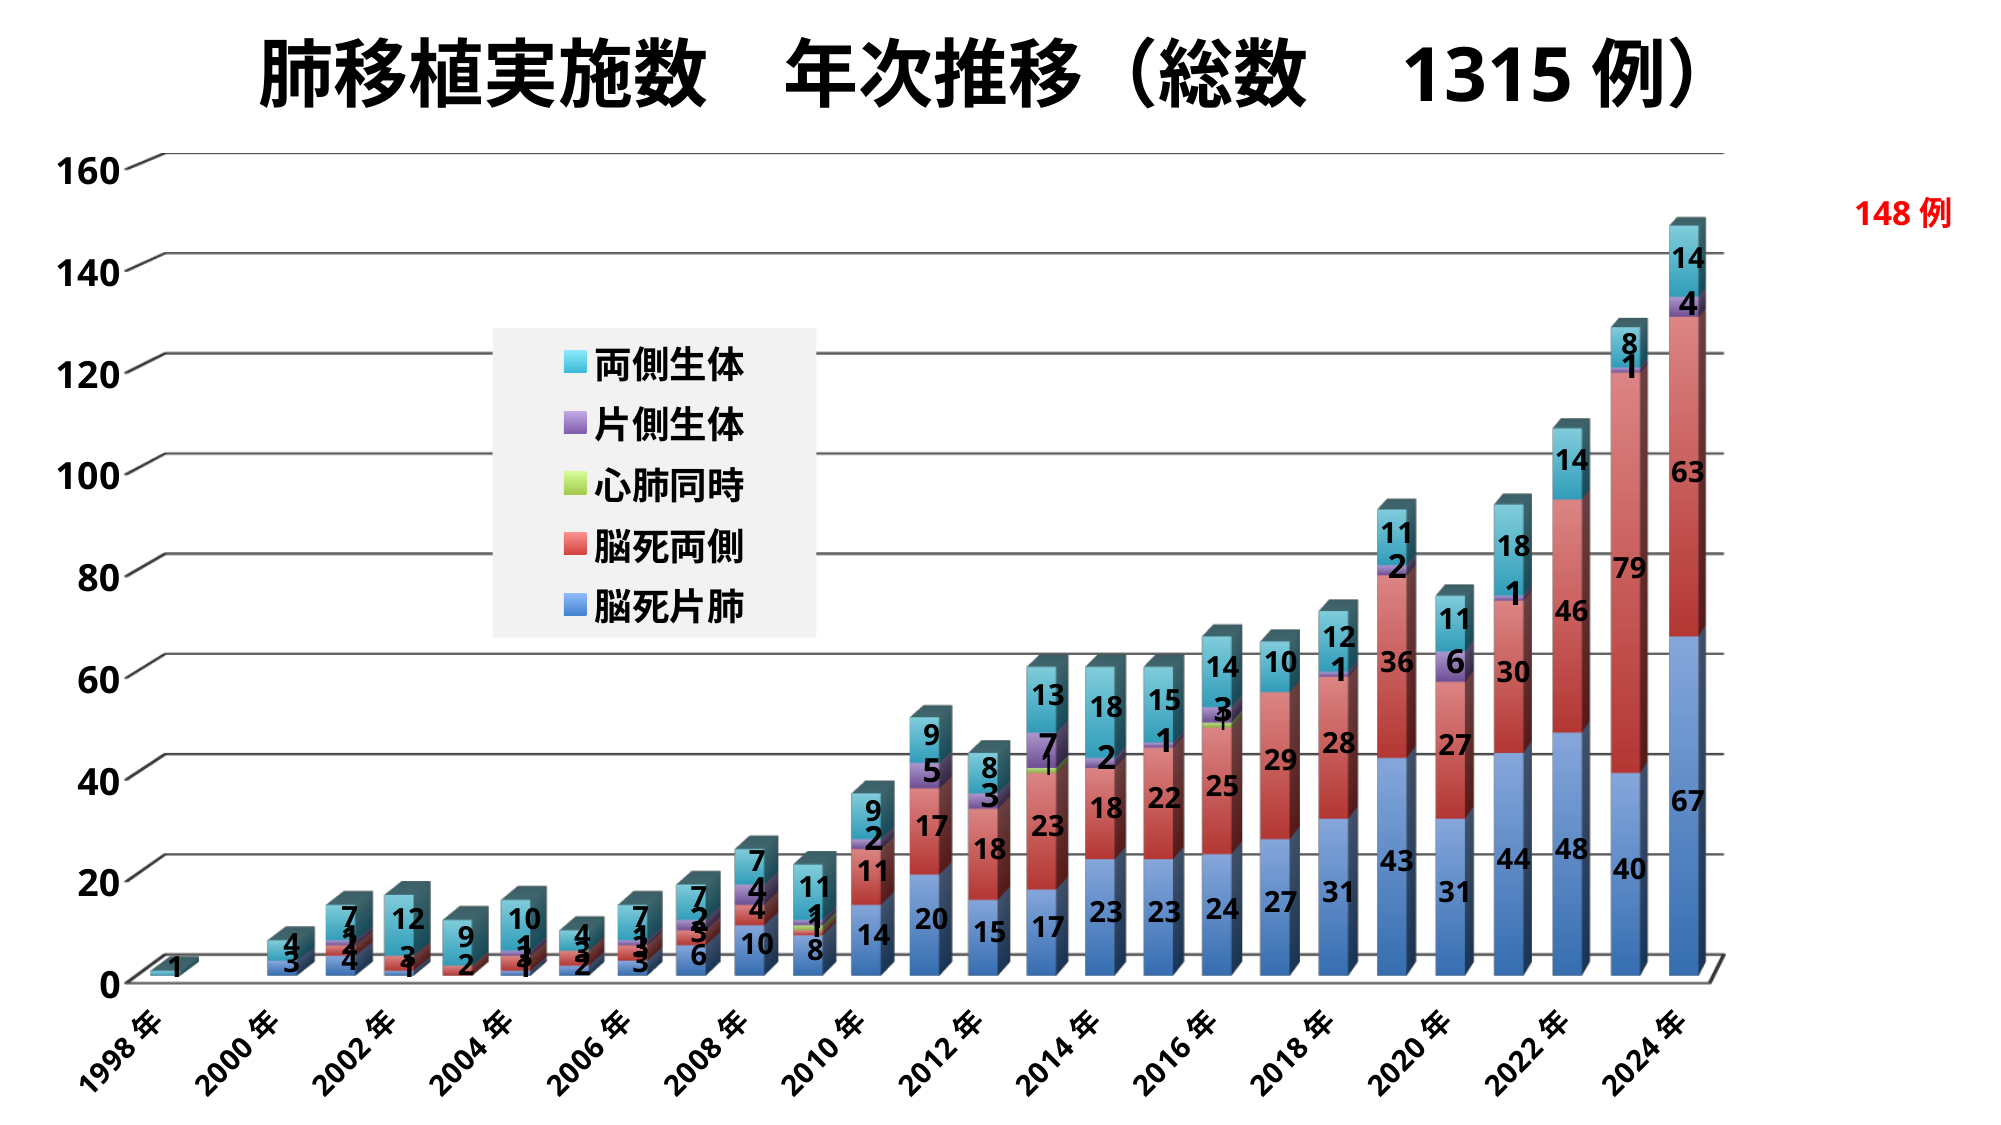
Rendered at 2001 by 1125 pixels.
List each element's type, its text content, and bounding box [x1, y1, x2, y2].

chart [0, 124, 2000, 1125]
title 肺移植実施数 年次推移（総数 1315例） [55, 29, 1945, 124]
text_box 148例 [1835, 184, 1972, 244]
